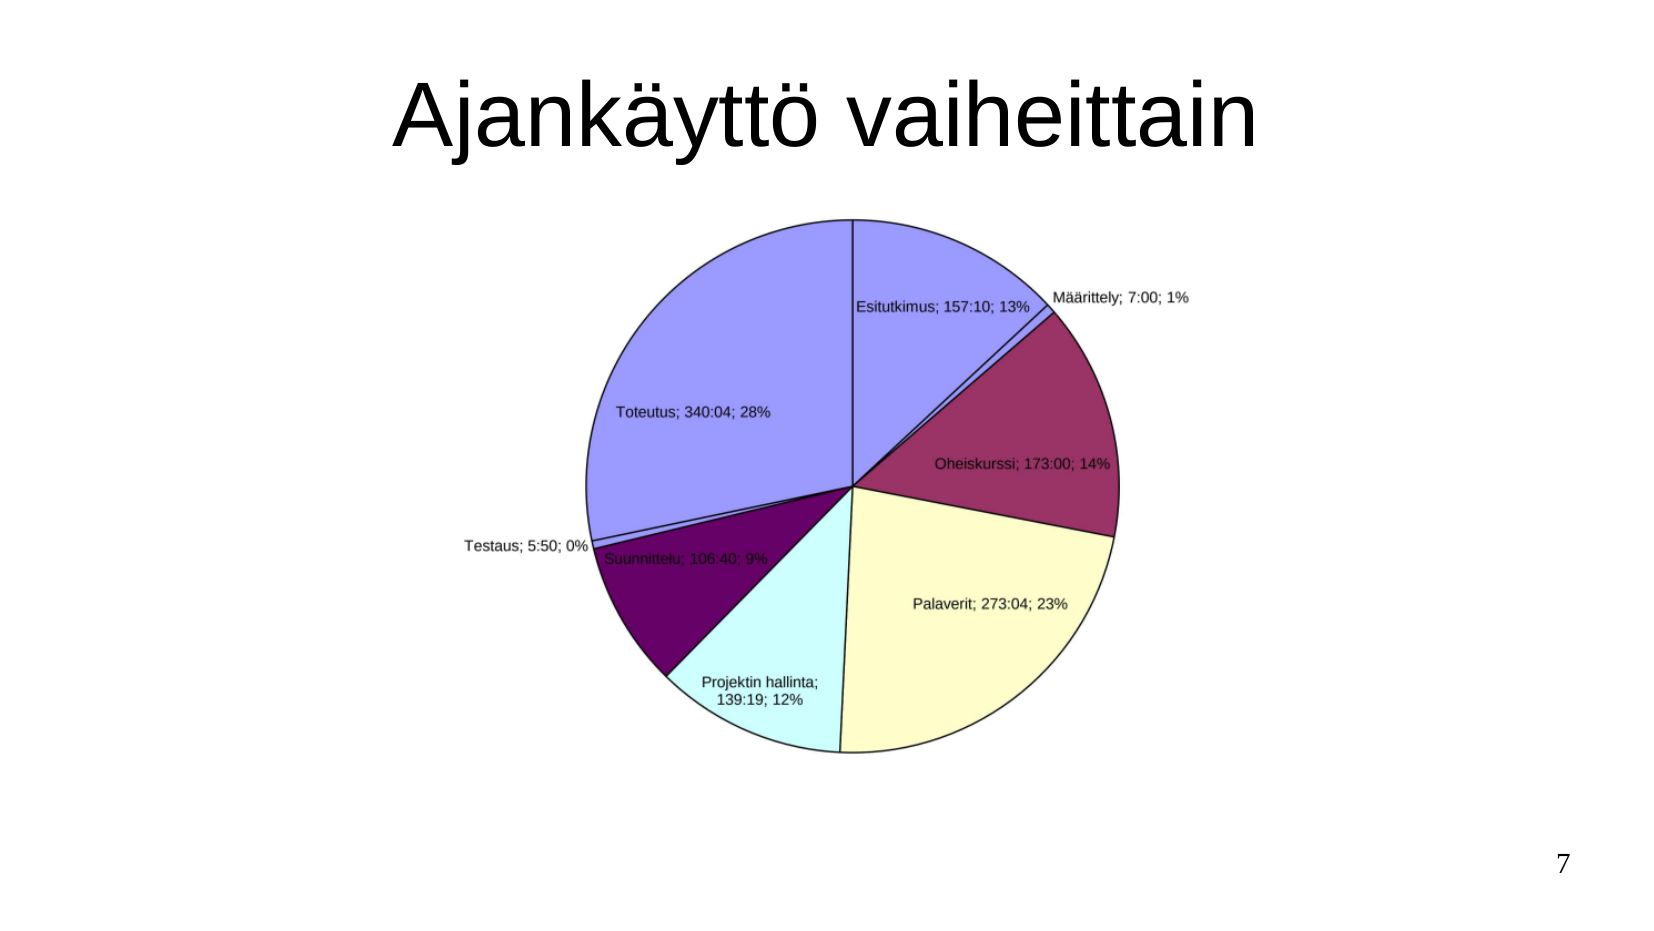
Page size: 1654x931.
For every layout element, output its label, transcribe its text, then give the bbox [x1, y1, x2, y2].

picture [462, 217, 1191, 758]
title Ajankäyttö vaiheittain [82, 37, 1571, 193]
